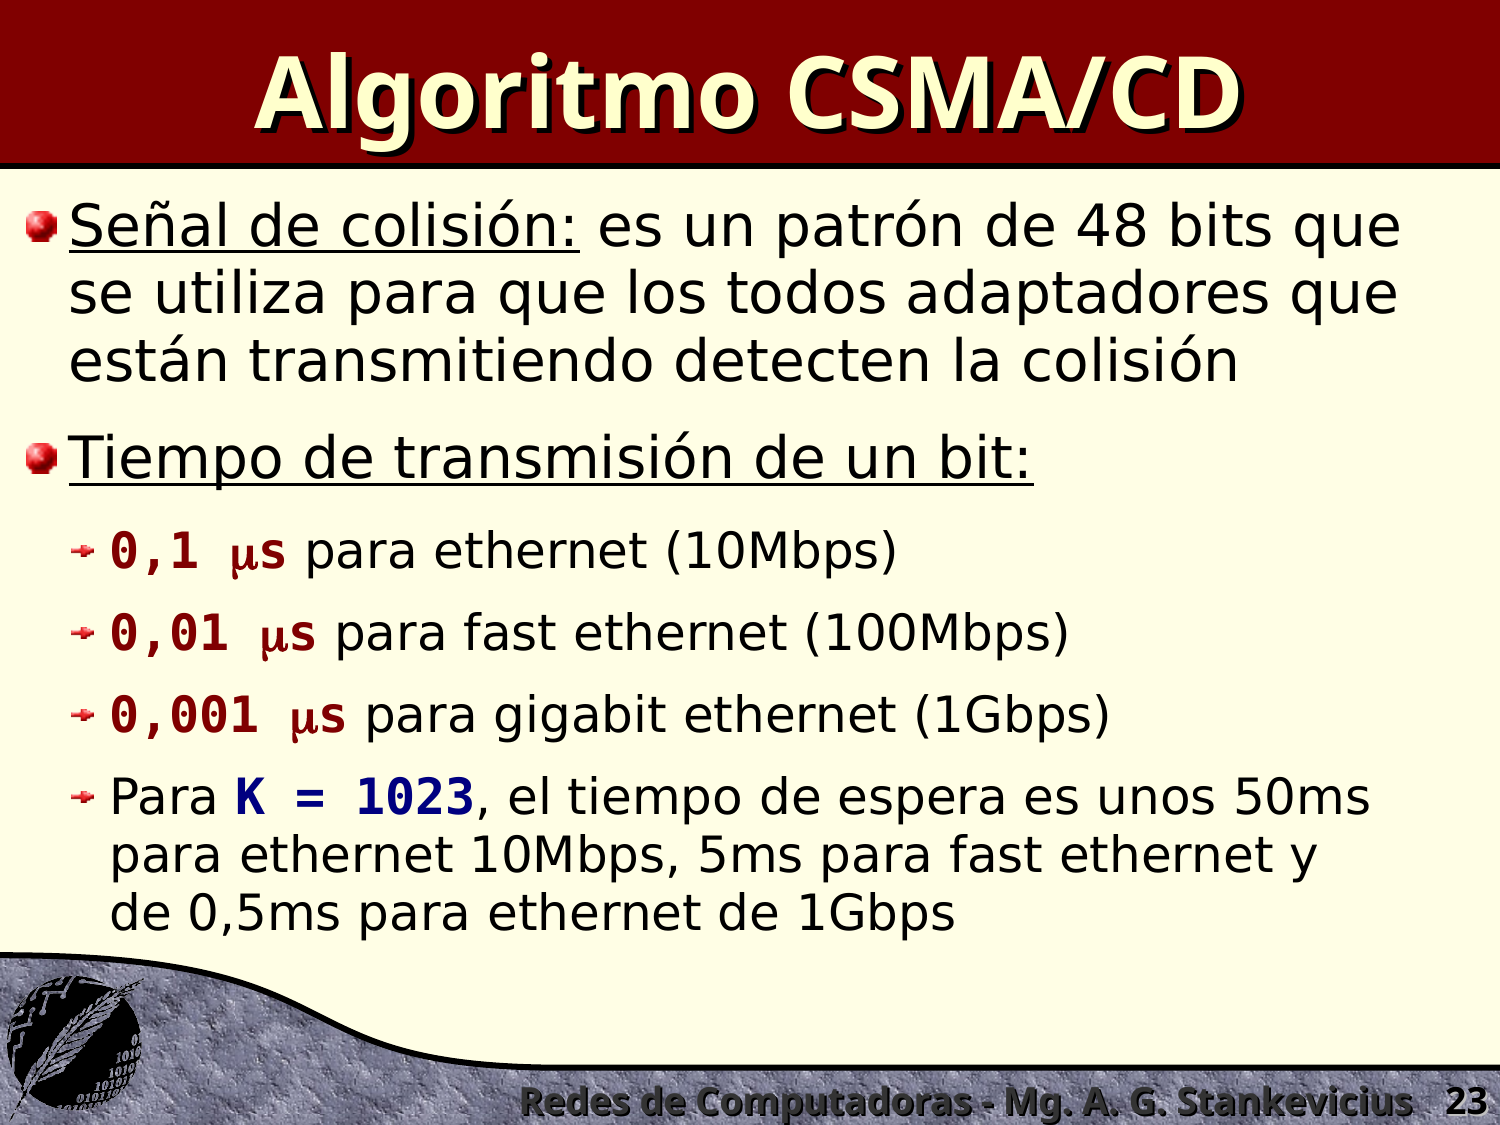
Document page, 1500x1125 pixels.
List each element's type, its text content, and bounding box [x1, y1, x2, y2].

title Algoritmo CSMA/CD [15, 5, 1485, 160]
picture [0, 959, 1500, 1125]
picture [1047, 1100, 1054, 1110]
picture [790, 1100, 795, 1110]
list Señal de colisión: es un patrón de 48 bits que se utiliza para que los todos adaptadores que están transmitiendo detecten la colisión Tiempo de transmisión de un bit: 0,1 μs para ethernet (10Mbps) 0,01 μs para fast ethernet (100Mbps) 0,001 μs para gigabit ethernet (1Gbps) Para K = 1023, el tiempo de espera es unos 50ms para ethernet 10Mbps, 5ms para fast ethernet y de 0,5ms para ethernet de 1Gbps [11, 192, 1486, 943]
